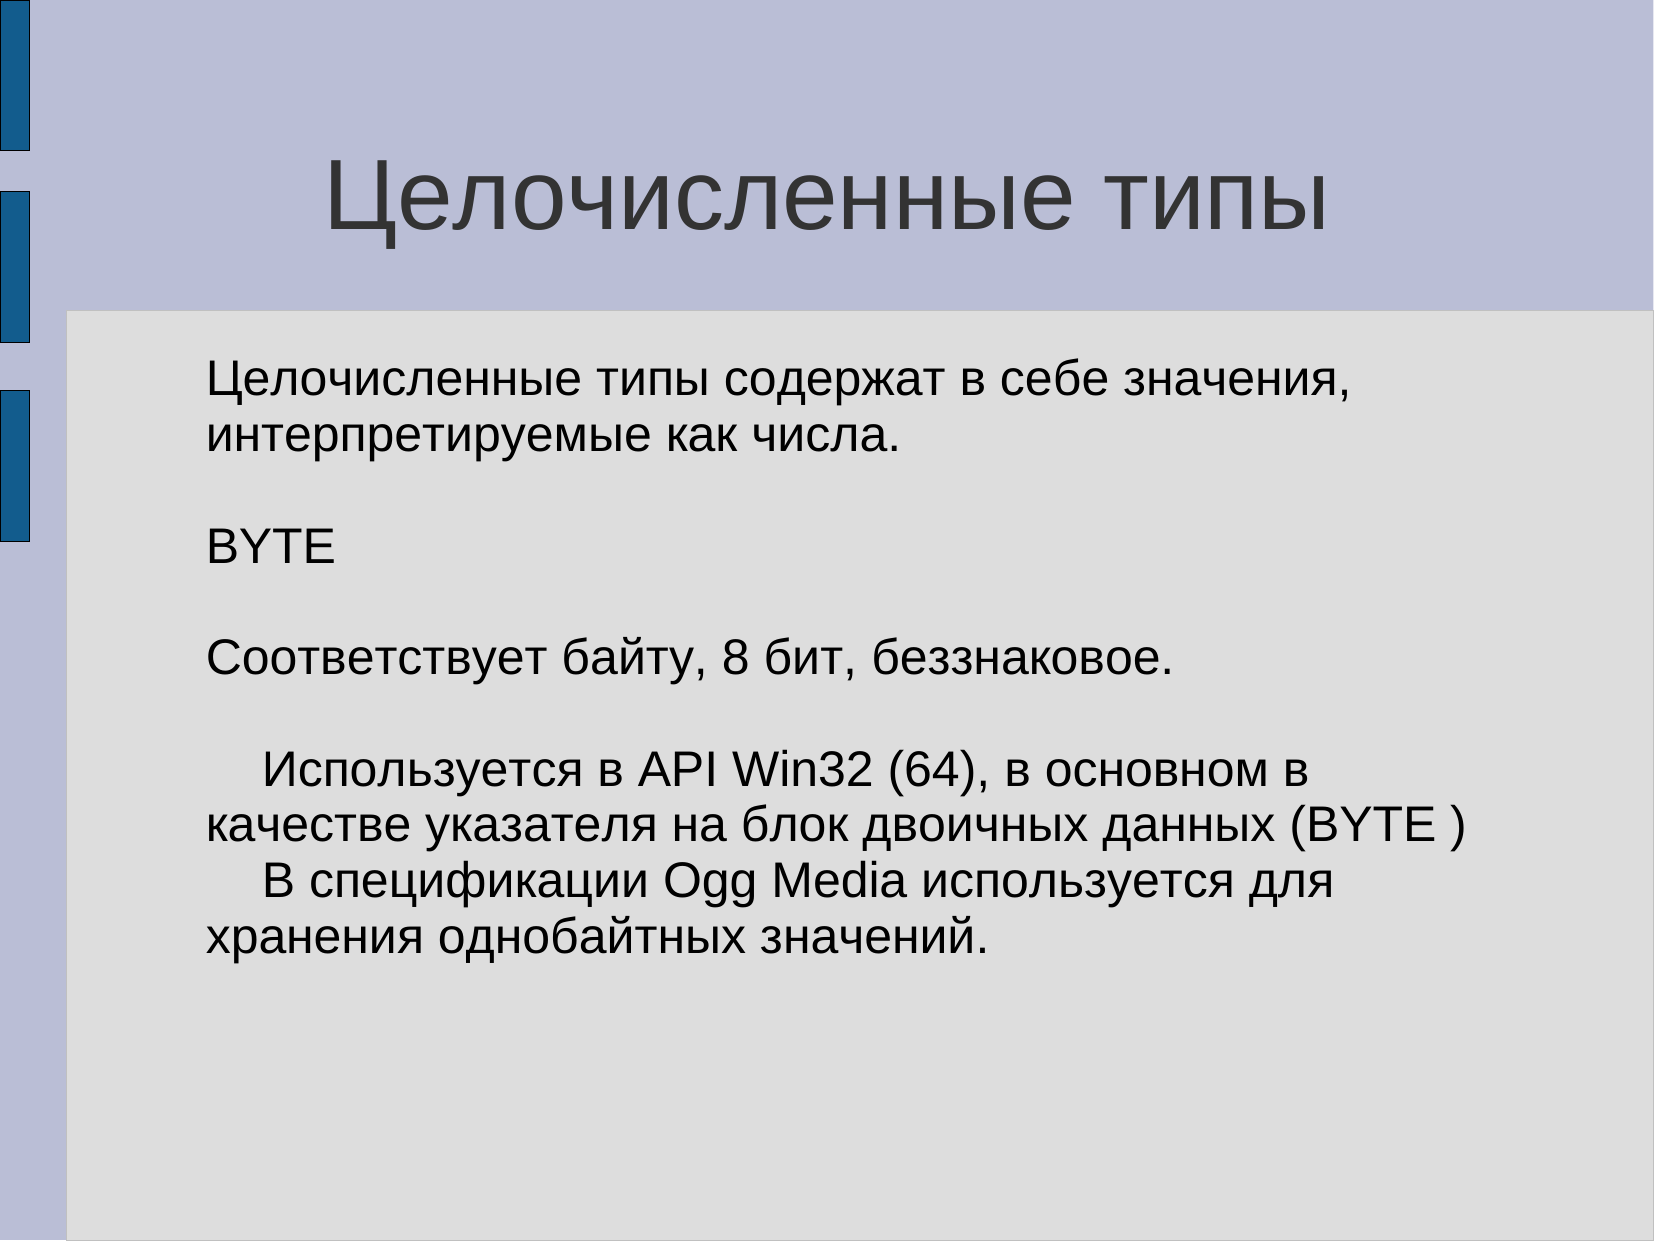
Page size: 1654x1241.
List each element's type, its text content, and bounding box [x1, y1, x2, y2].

list Целочисленные типы содержат в себе значения, интерпретируемые как числа. BYTE Соответствует байту, 8 бит, беззнаковое. Используется в API Win32 (64), в основном в качестве указателя на блок двоичных данных (BYTE ) В спецификации Ogg Media используется для хранения однобайтных значений. [134, 350, 1516, 1132]
title Целочисленные типы [121, 91, 1534, 299]
